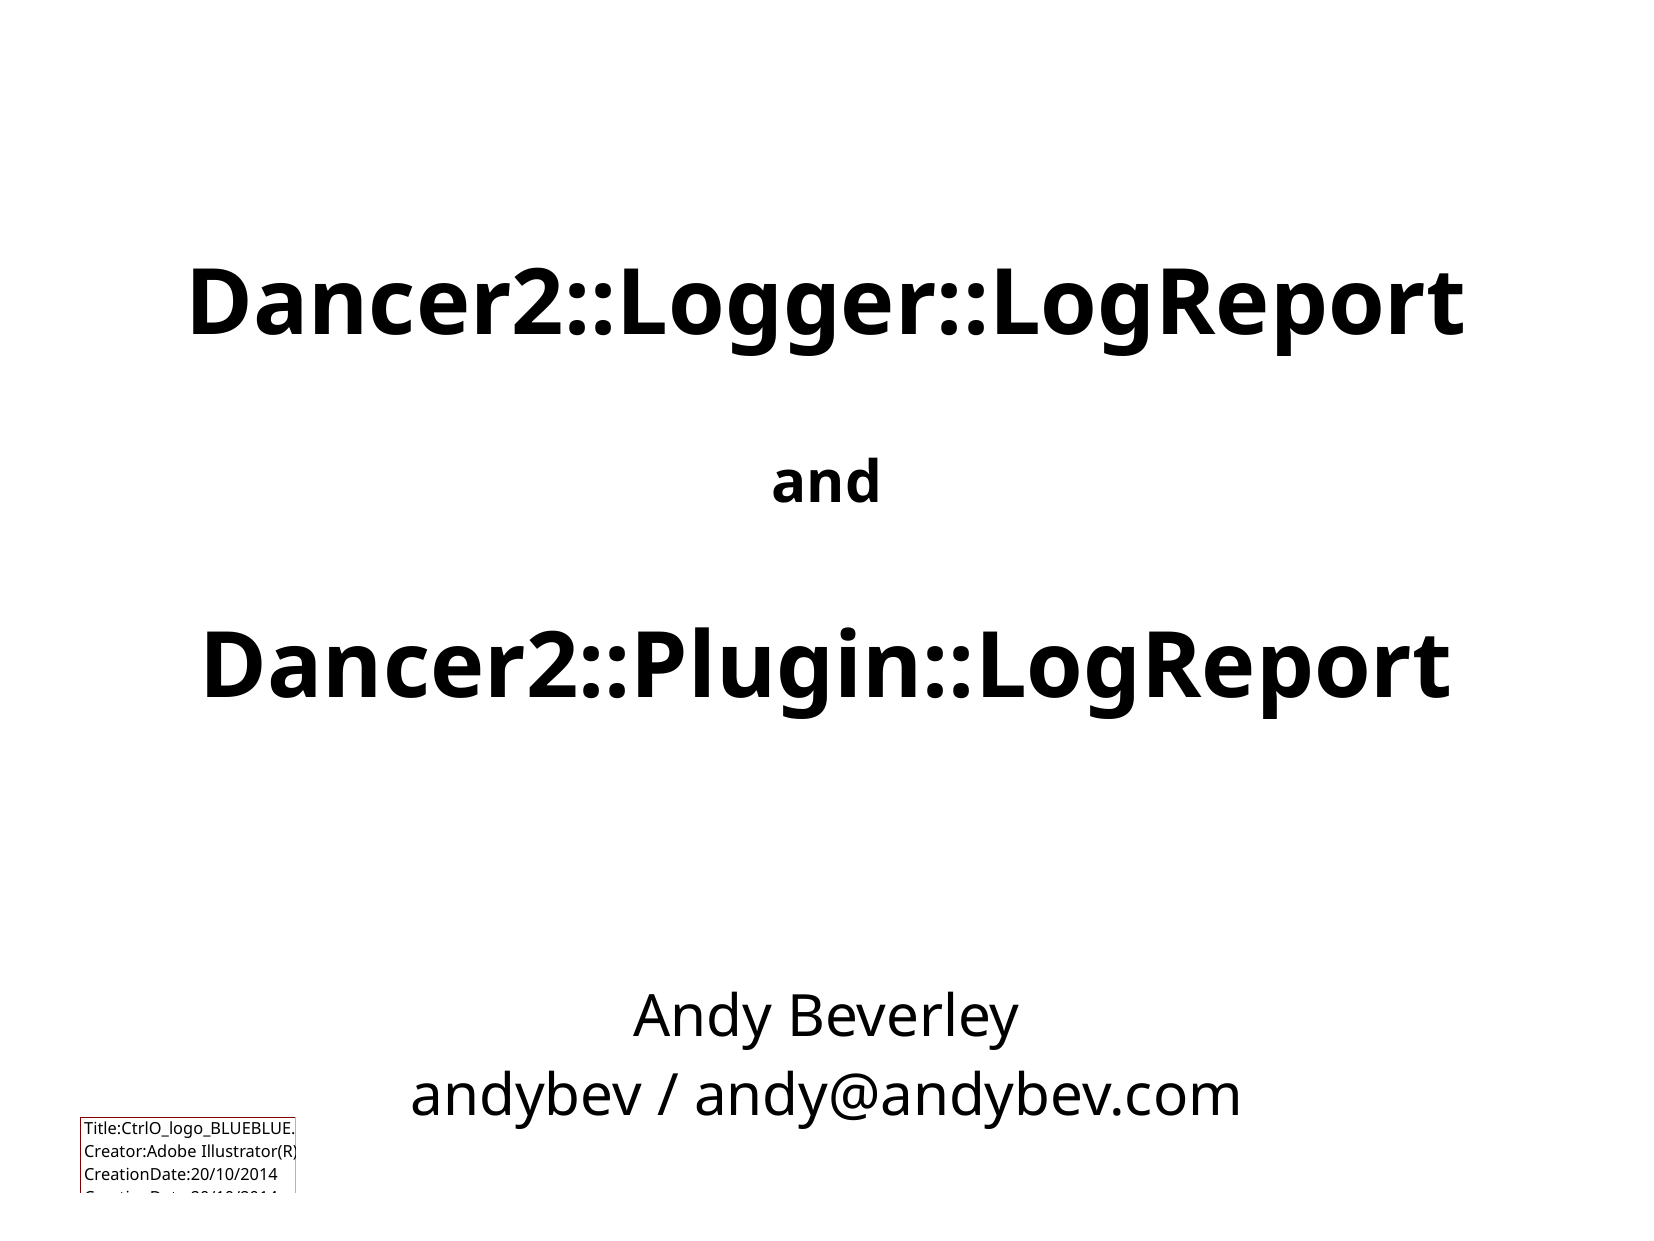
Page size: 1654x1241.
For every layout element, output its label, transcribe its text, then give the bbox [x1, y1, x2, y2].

title Dancer2::Logger::LogReport and Dancer2::Plugin::LogReport Andy Beverley andybev / andy@andybev.com [82, 269, 1571, 1100]
